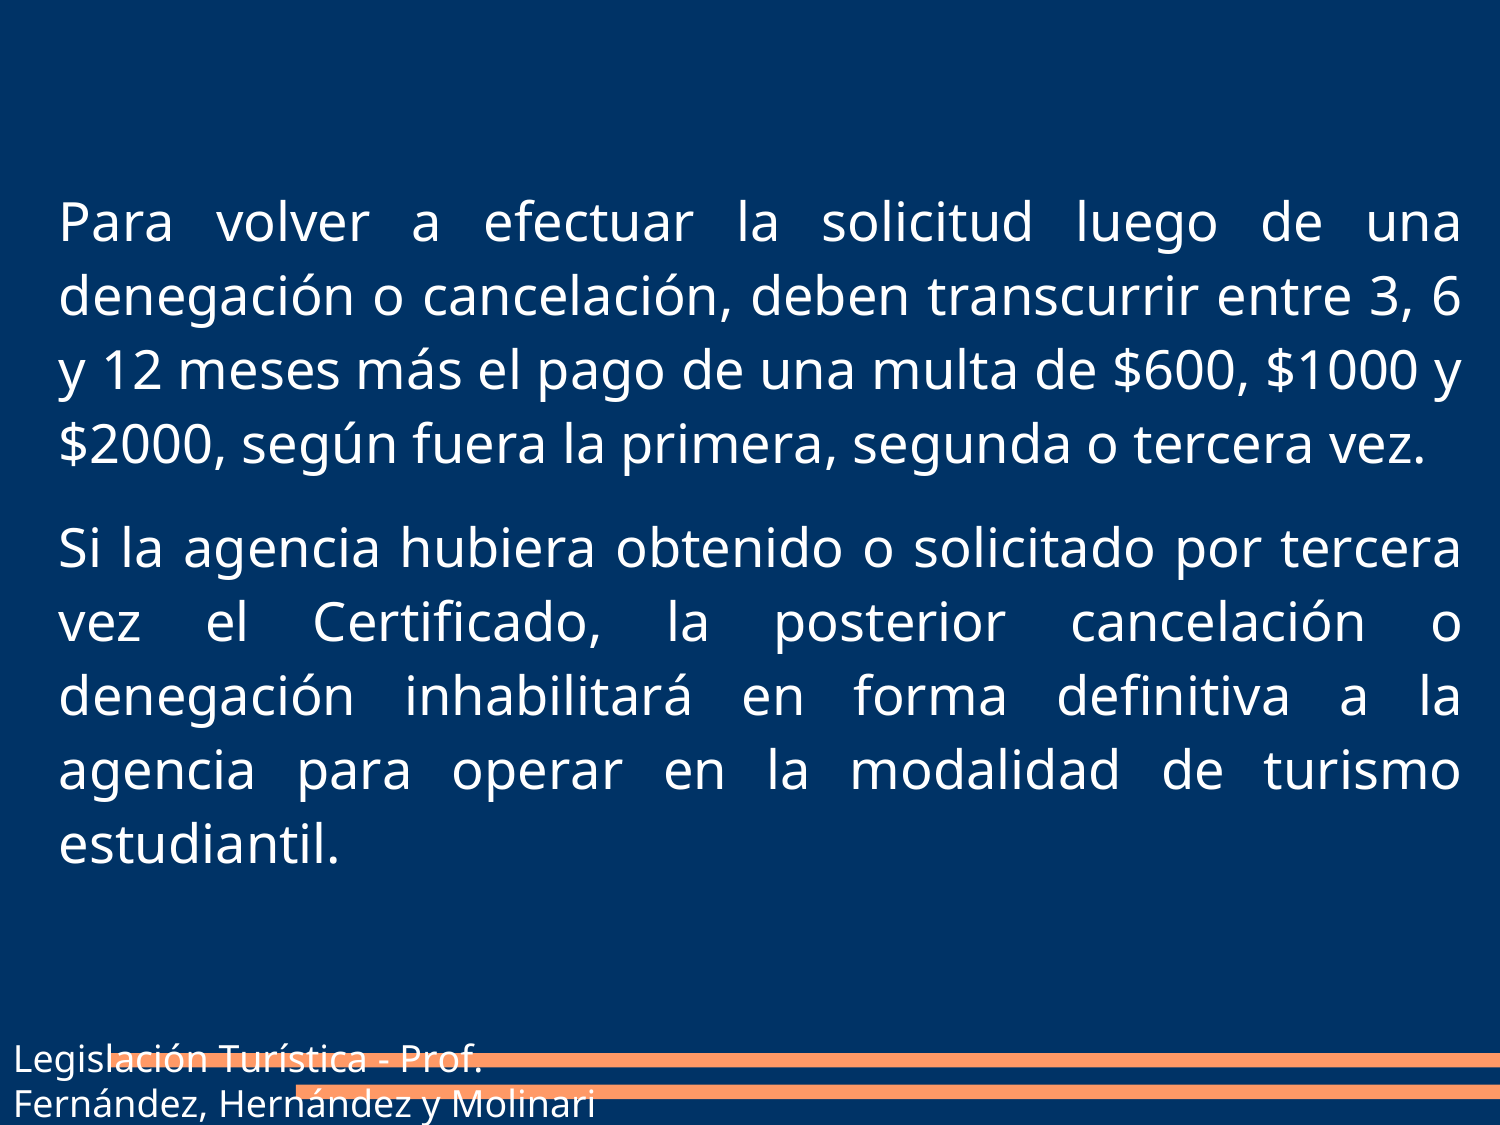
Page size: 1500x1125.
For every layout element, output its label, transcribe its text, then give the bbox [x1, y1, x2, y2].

footer Legislación Turística - Prof. Fernández, Hernández y Molinari [0, 1027, 697, 1077]
subtitle Para volver a efectuar la solicitud luego de una denegación o cancelación, deben transcurrir entre 3, 6 y 12 meses más el pago de una multa de $600, $1000 y $2000, según fuera la primera, segunda o tercera vez. Si la agencia hubiera obtenido o solicitado por tercera vez el Certificado, la posterior cancelación o denegación inhabilitará en forma definitiva a la agencia para operar en la modalidad de turismo estudiantil. [59, 106, 1465, 957]
